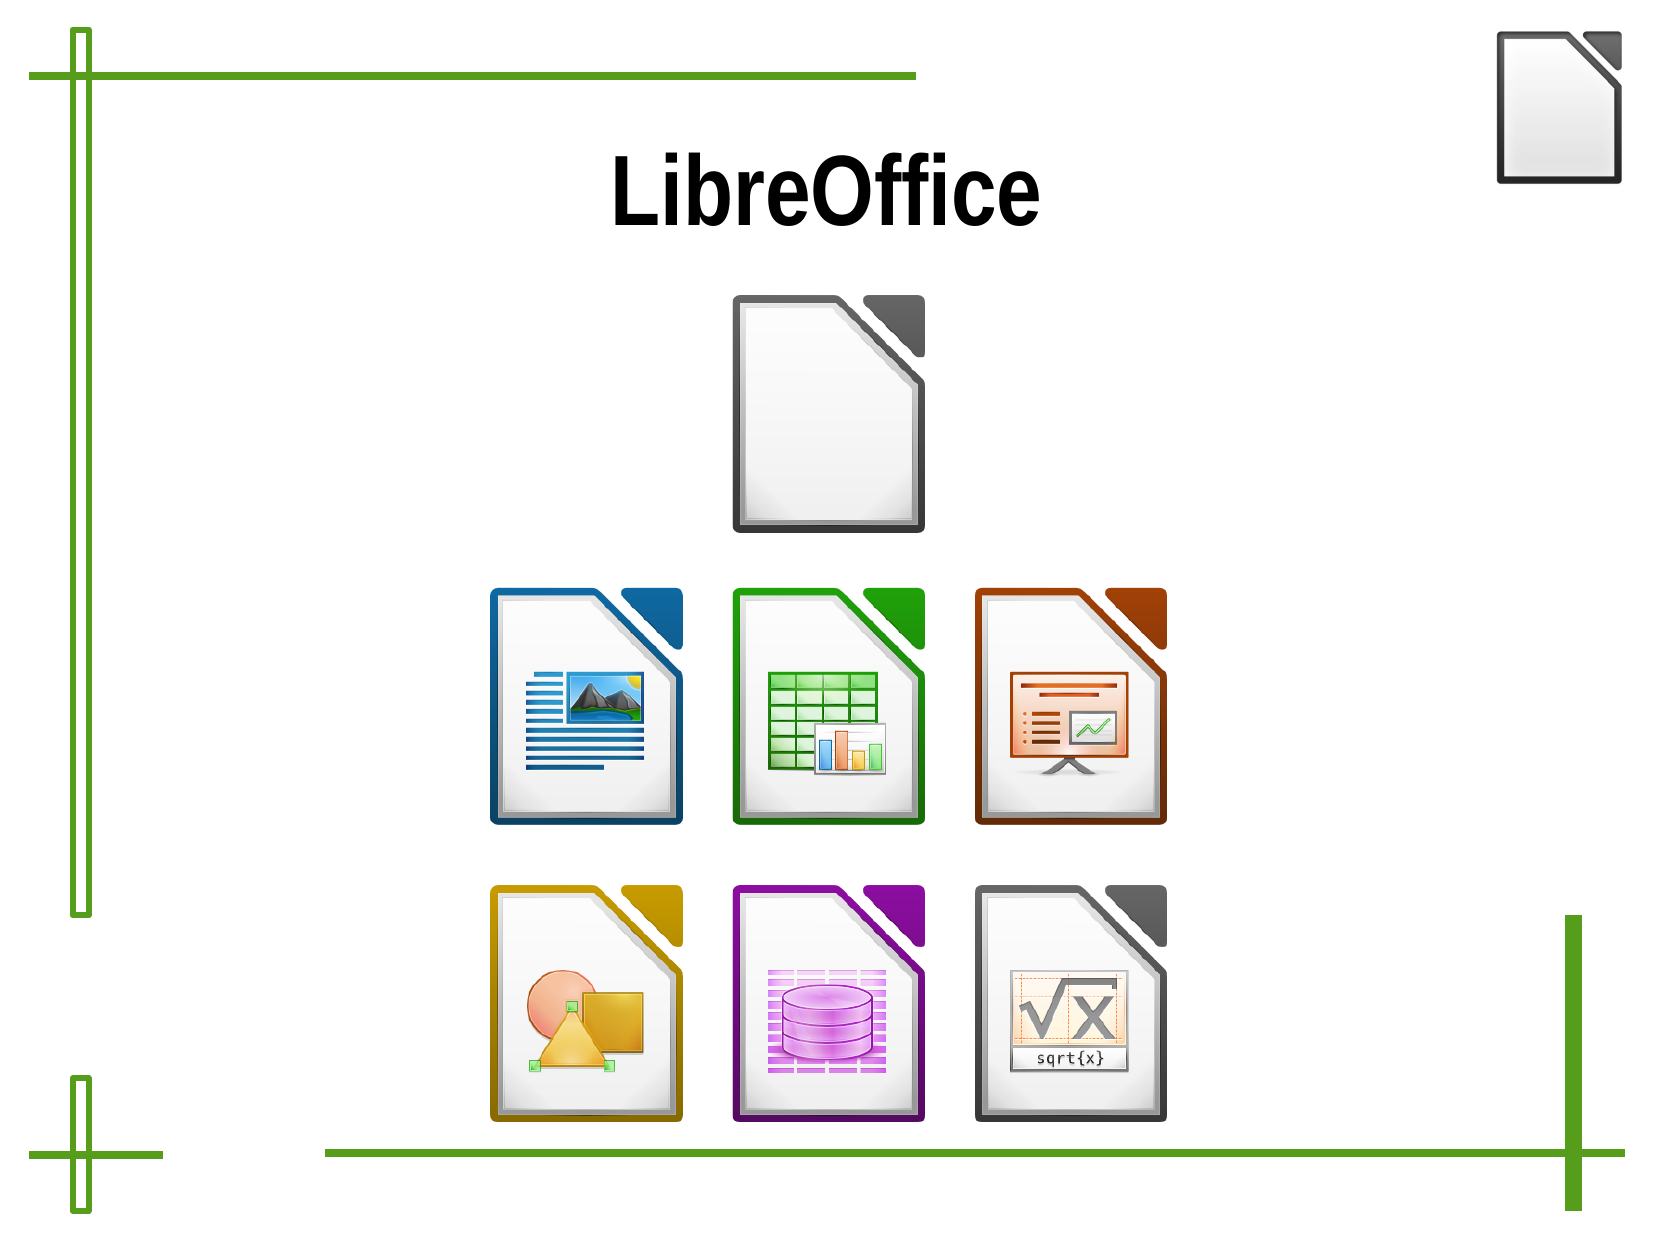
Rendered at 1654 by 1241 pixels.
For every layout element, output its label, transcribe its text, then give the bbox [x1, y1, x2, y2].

title LibreOffice [118, 118, 1536, 260]
picture [1494, 29, 1624, 186]
picture [490, 295, 1167, 1123]
